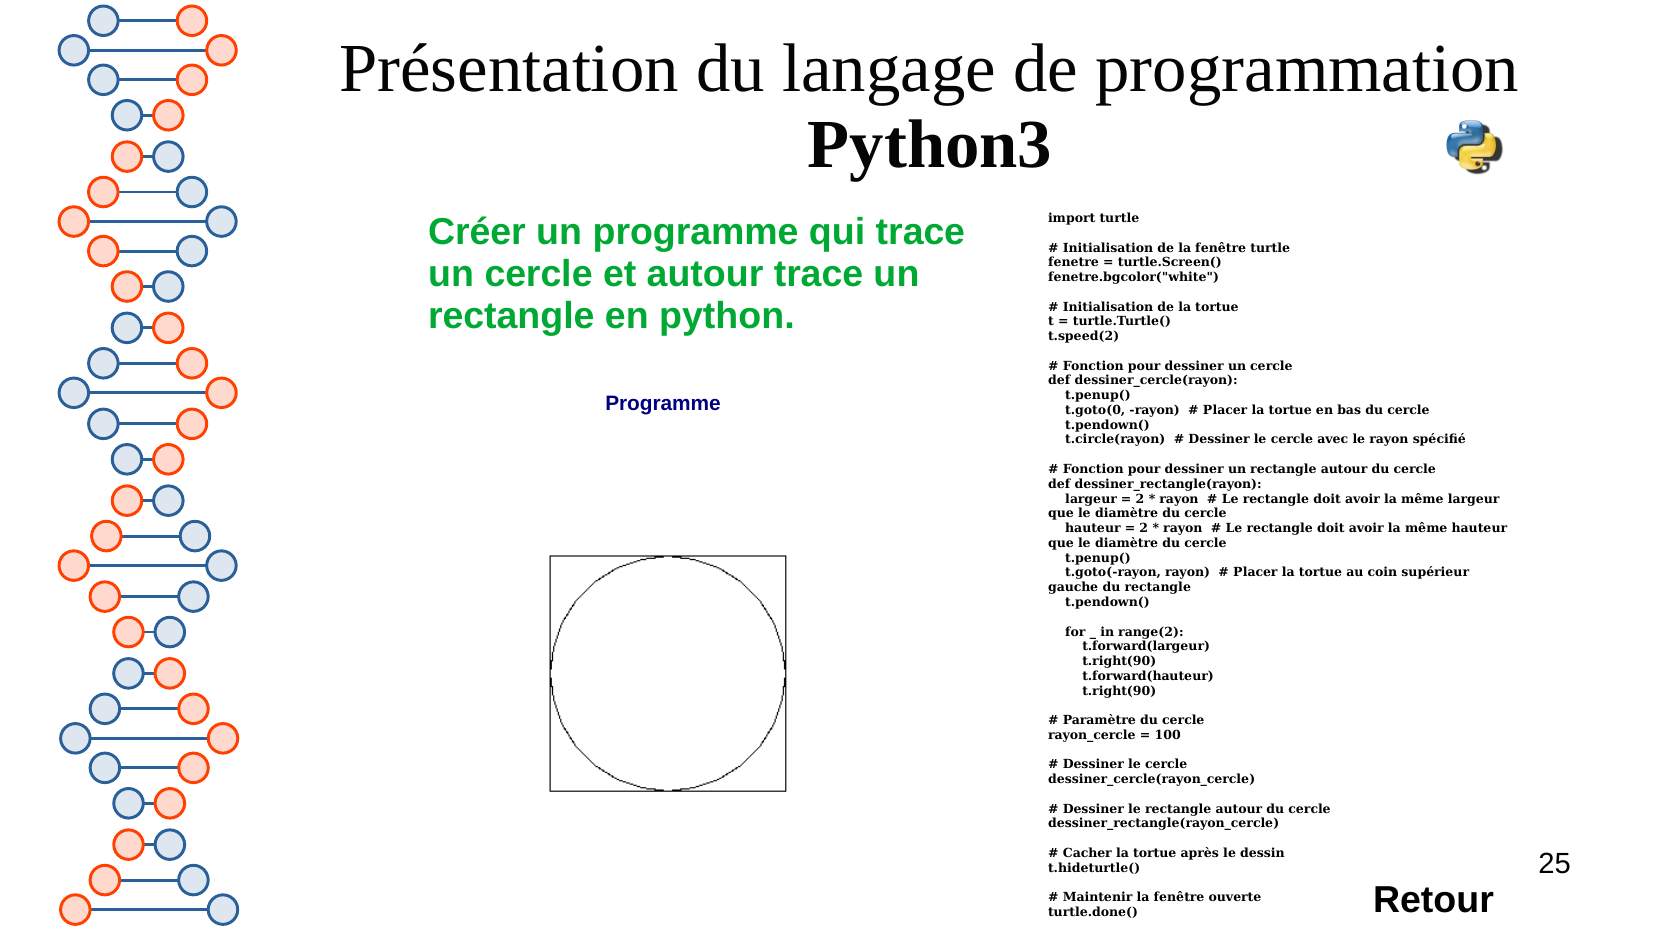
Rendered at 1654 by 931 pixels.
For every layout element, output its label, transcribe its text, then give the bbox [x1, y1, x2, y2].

title Présentation du langage de programmation Python3 [265, 29, 1595, 184]
text_box Programme [590, 383, 739, 443]
picture [1443, 118, 1506, 176]
picture [413, 452, 916, 886]
text_box Retour [1358, 871, 1536, 931]
text_box Créer un programme qui trace un cercle et autour trace un rectangle en python. [413, 203, 1004, 355]
text_box import turtle # Initialisation de la fenêtre turtle fenetre = turtle.Screen() fenetre.bgcolor("white") # Initialisation de la tortue t = turtle.Turtle() t.speed(2) # Fonction pour dessiner un cercle def dessiner_cercle(rayon): t.penup() t.goto(0, -rayon) # Placer la tortue en bas du cercle t.pendown() t.circle(rayon) # Dessiner le cercle avec le rayon spécifié # Fonction pour dessiner un rectangle autour du cercle def dessiner_rectangle(rayon): largeur = 2 * rayon # Le rectangle doit avoir la même largeur que le diamètre du cercle hauteur = 2 * rayon # Le rectangle doit avoir la même hauteur que le diamètre du cercle t.penup() t.goto(-rayon, rayon) # Placer la tortue au coin supérieur gauche du rectangle t.pendown() for _ in range(2): t.forward(largeur) t.right(90) t.forward(hauteur) t.right(90) # Paramètre du cercle rayon_cercle = 100 # Dessiner le cercle dessiner_cercle(rayon_cercle) # Dessiner le rectangle autour du cercle dessiner_rectangle(rayon_cercle) # Cacher la tortue après le dessin t.hideturtle() # Maintenir la fenêtre ouverte turtle.done() [1033, 203, 1536, 931]
